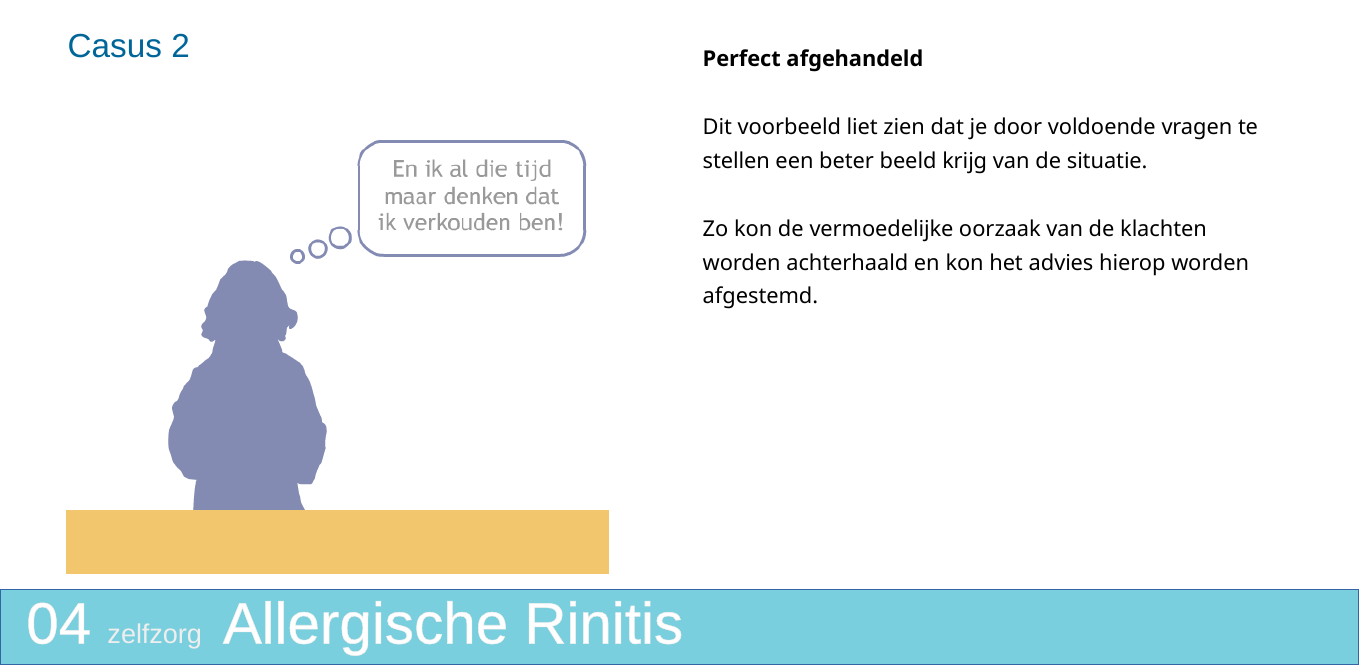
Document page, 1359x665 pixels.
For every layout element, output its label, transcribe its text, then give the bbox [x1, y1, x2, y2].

title 04 zelfzorg Allergische Rinitis [26, 590, 958, 665]
list Perfect afgehandeld Dit voorbeeld liet zien dat je door voldoende vragen te stellen een beter beeld krijg van de situatie. Zo kon de vermoedelijke oorzaak van de klachten worden achterhaald en kon het advies hierop worden afgestemd. [702, 38, 1287, 589]
picture [66, 118, 609, 574]
text_box [0, 589, 1359, 665]
title Casus 2 [67, 27, 1291, 101]
